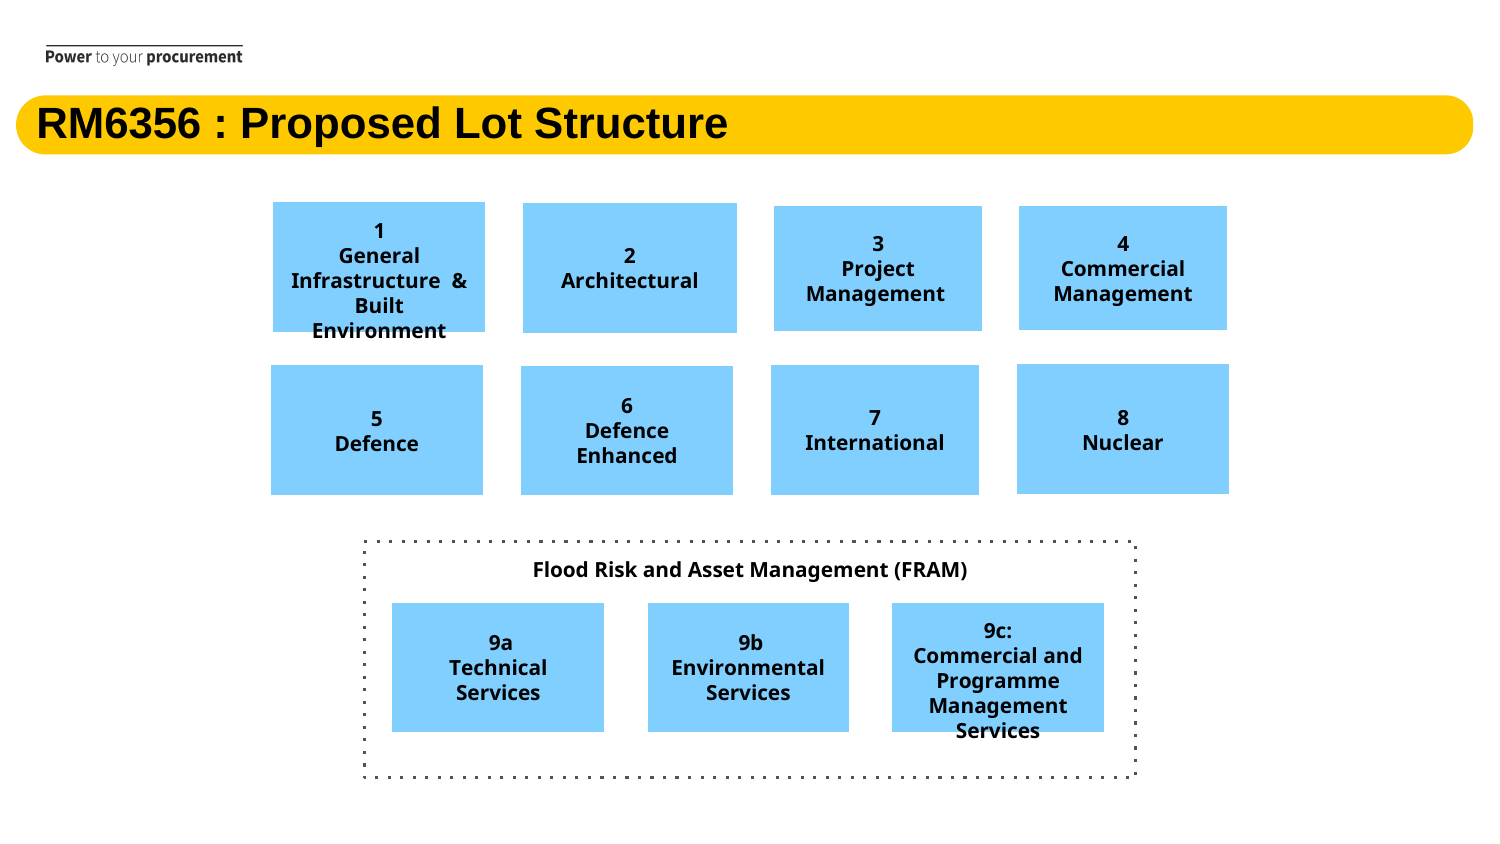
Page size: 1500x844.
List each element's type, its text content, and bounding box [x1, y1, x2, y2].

text_box 9c: Commercial and Programme Management Services [892, 603, 1104, 732]
text_box 1 General Infrastructure & Built Environment [273, 202, 485, 332]
text_box 2 Architectural [523, 203, 737, 333]
title RM6356 : Proposed Lot Structure [36, 94, 1216, 199]
text_box 7 International [771, 365, 979, 495]
text_box 6 Defence Enhanced [521, 366, 733, 495]
text_box Flood Risk and Asset Management (FRAM) [364, 542, 1136, 778]
text_box 3 Project Management [774, 206, 982, 331]
text_box 8 Nuclear [1017, 364, 1229, 494]
text_box 9a Technical Services [392, 603, 604, 732]
text_box 9b Environmental Services [648, 603, 849, 732]
text_box 4 Commercial Management [1019, 206, 1227, 330]
text_box 5 Defence [271, 365, 483, 495]
